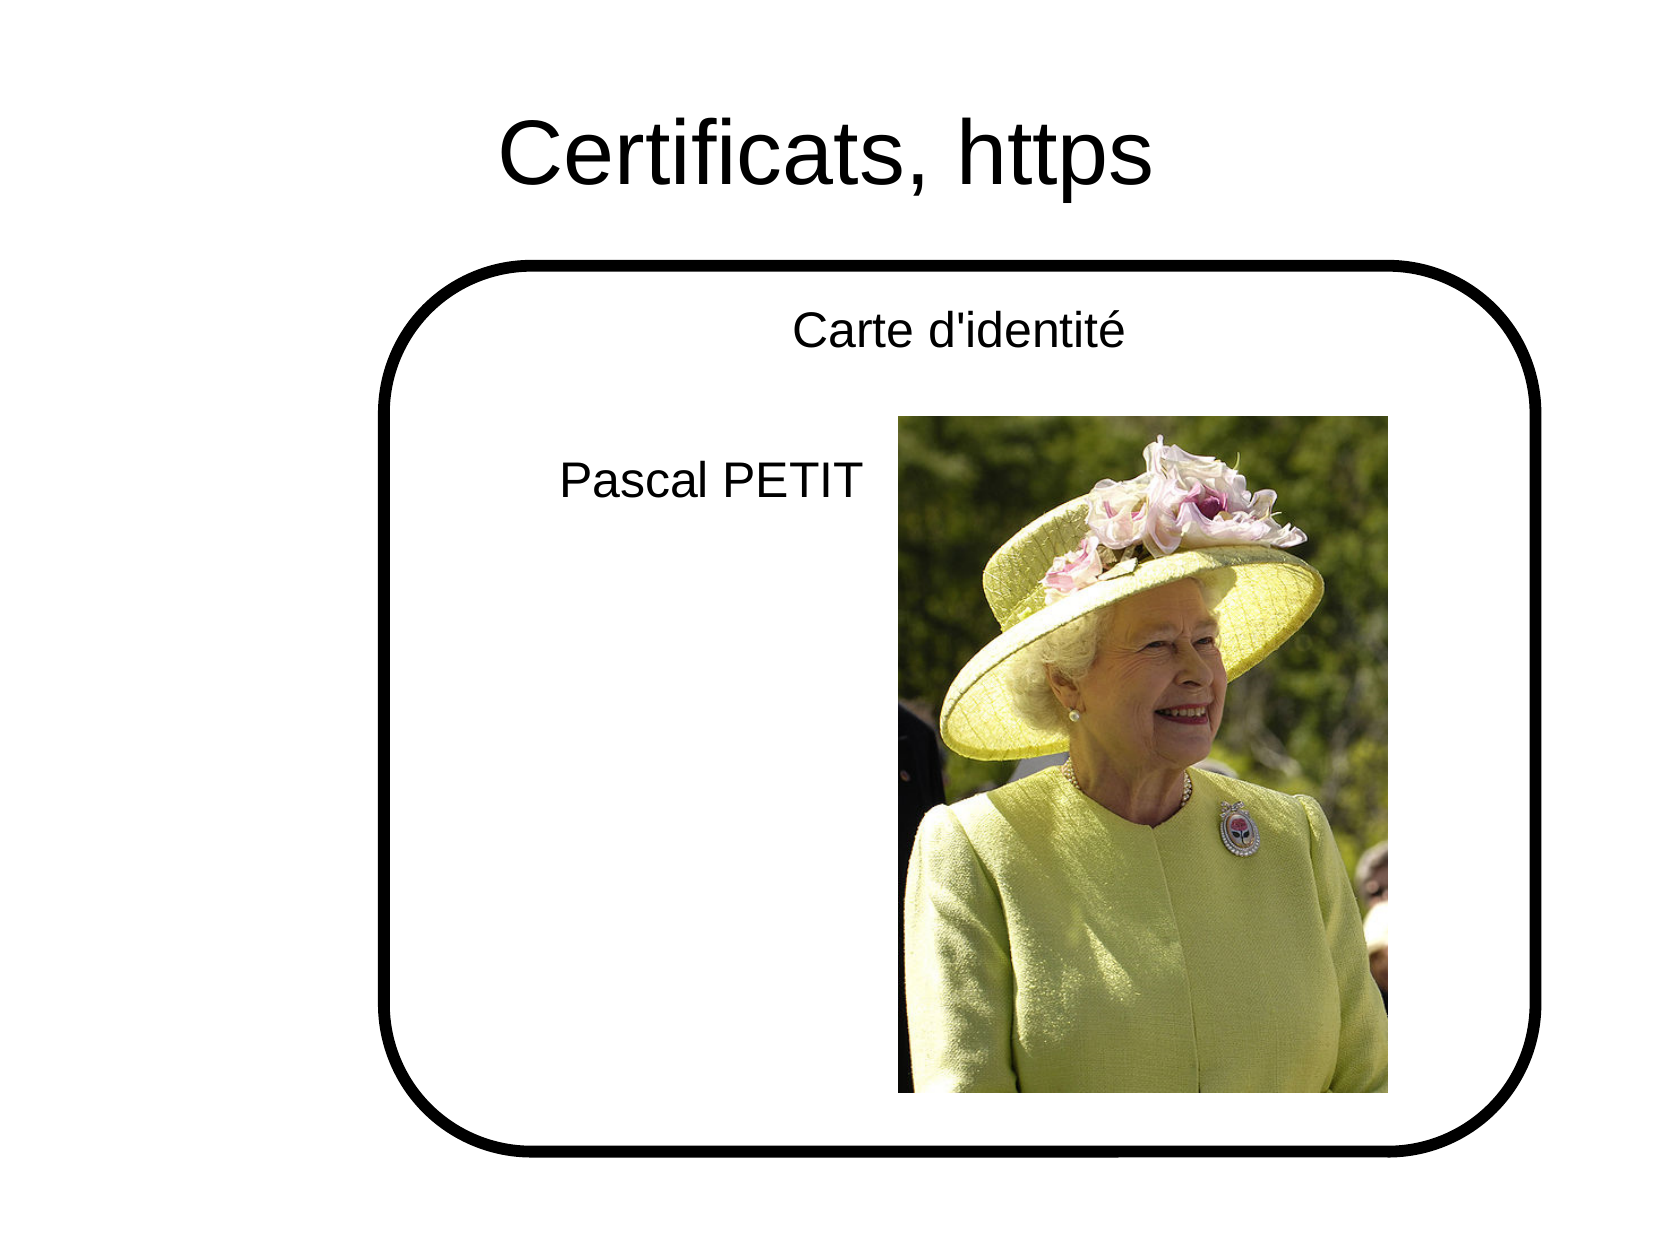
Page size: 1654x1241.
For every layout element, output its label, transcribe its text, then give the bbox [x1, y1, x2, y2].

text_box Pascal PETIT [544, 445, 880, 516]
text_box Carte d'identité [777, 295, 1142, 366]
picture [898, 416, 1388, 1093]
title Certificats, https [82, 49, 1571, 257]
